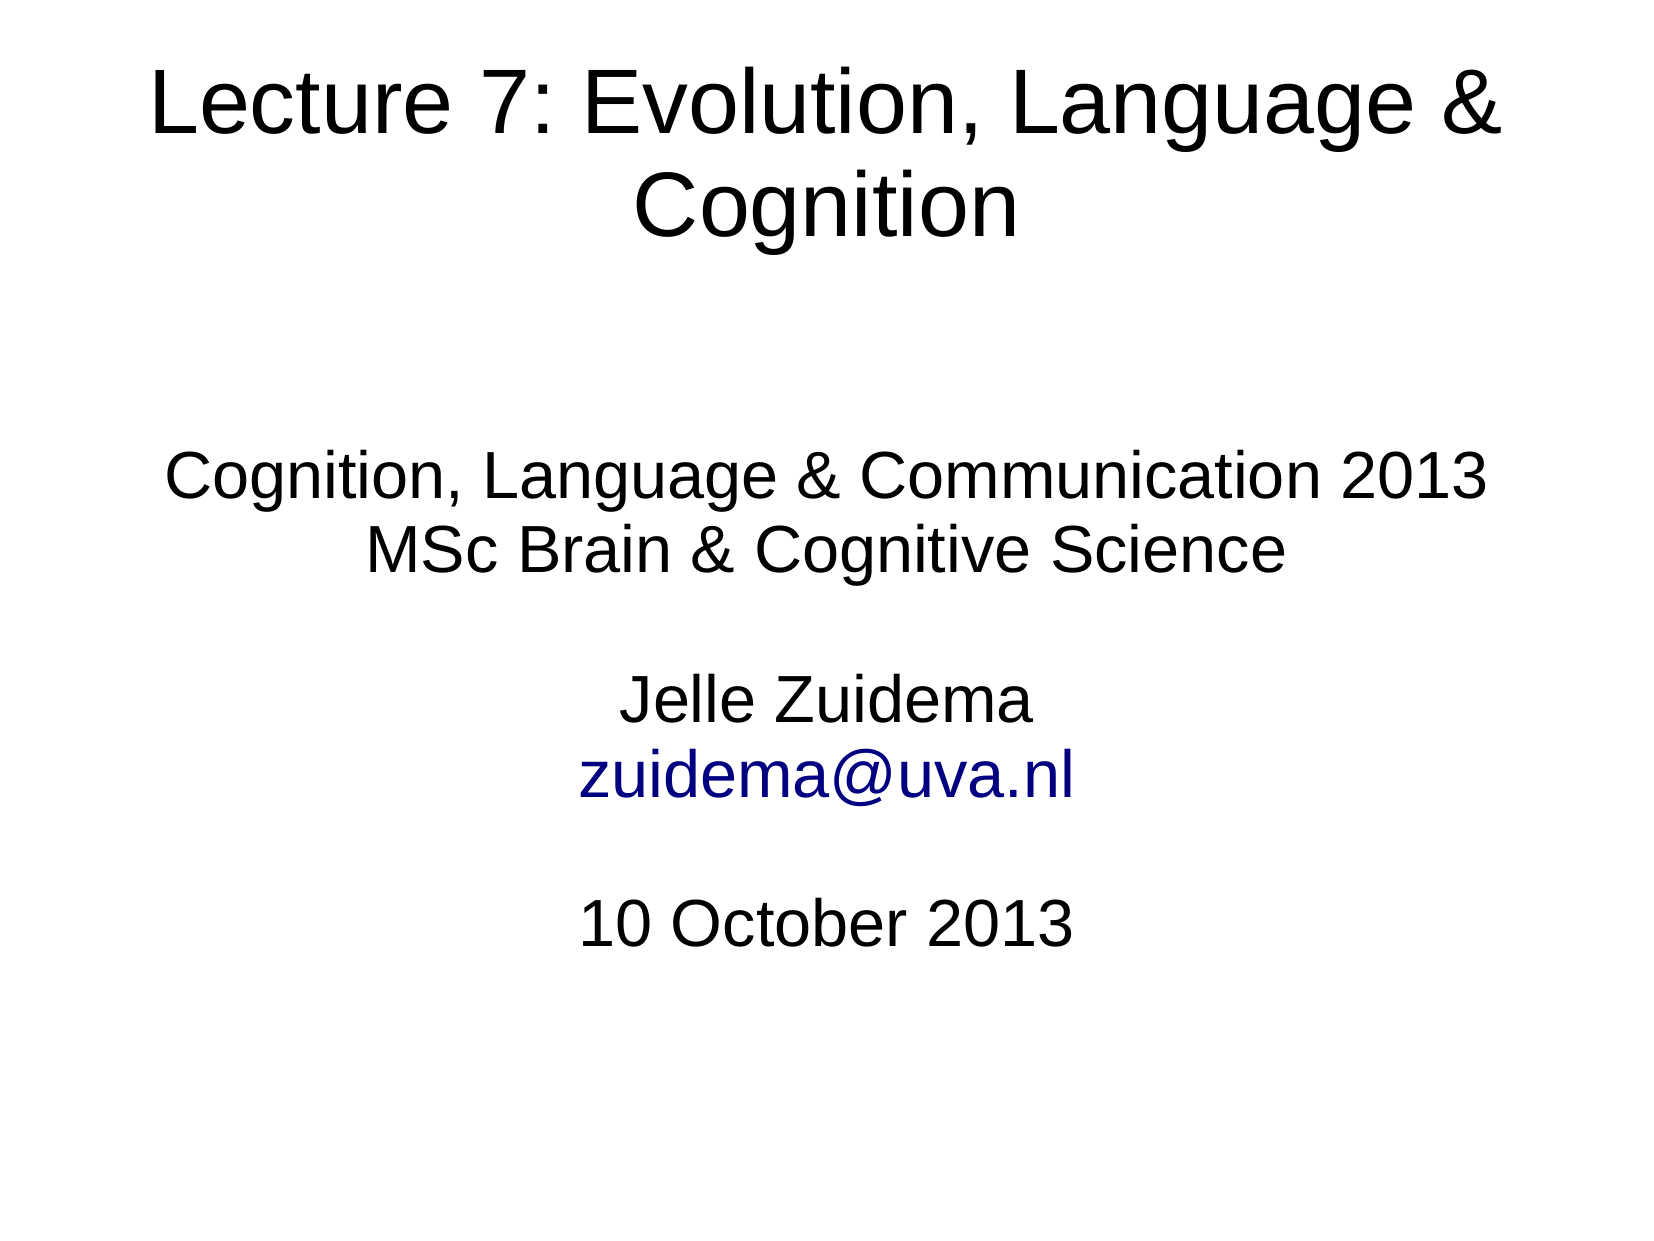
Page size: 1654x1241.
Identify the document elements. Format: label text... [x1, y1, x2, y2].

subtitle Cognition, Language & Communication 2013 MSc Brain & Cognitive Science Jelle Zuidema zuidema@uva.nl 10 October 2013 [82, 297, 1571, 1102]
title Lecture 7: Evolution, Language & Cognition [82, 50, 1571, 256]
